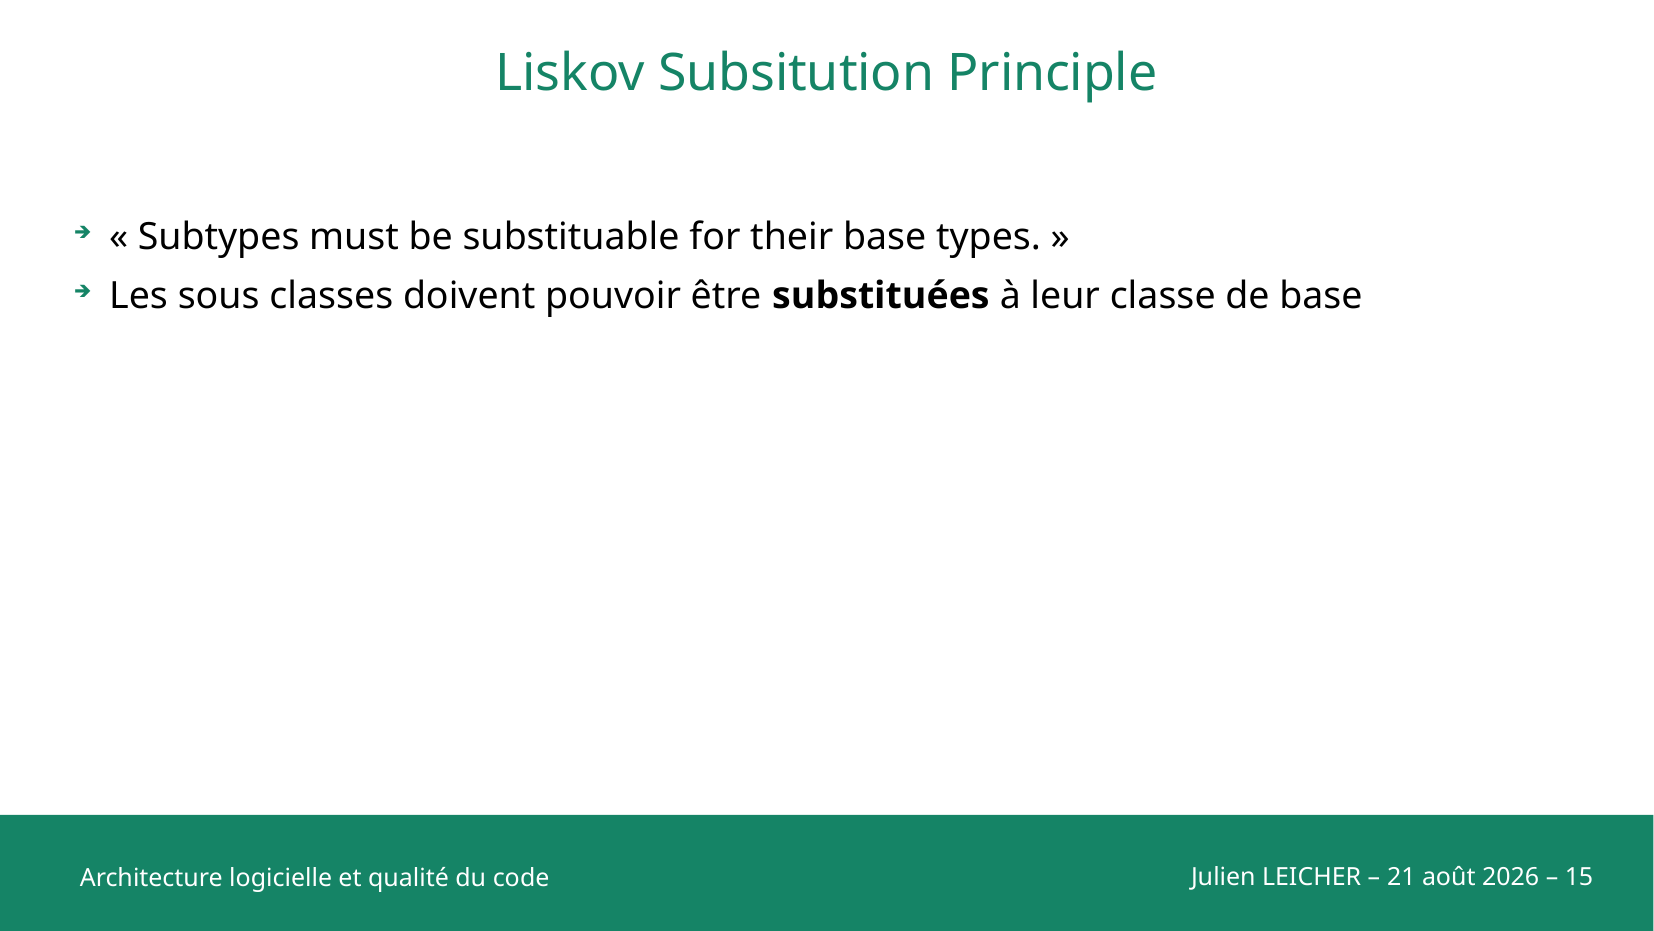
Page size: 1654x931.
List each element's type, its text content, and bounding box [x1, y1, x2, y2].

text_box Architecture logicielle et qualité du code [64, 852, 798, 898]
text_box Julien LEICHER – 18 mars 2022 – <number> [0, 814, 1654, 931]
text_box « Subtypes must be substituable for their base types. » Les sous classes doivent pouvoir être substituées à leur classe de base [59, 194, 1595, 678]
text_box Liskov Subsitution Principle [0, 27, 1654, 113]
